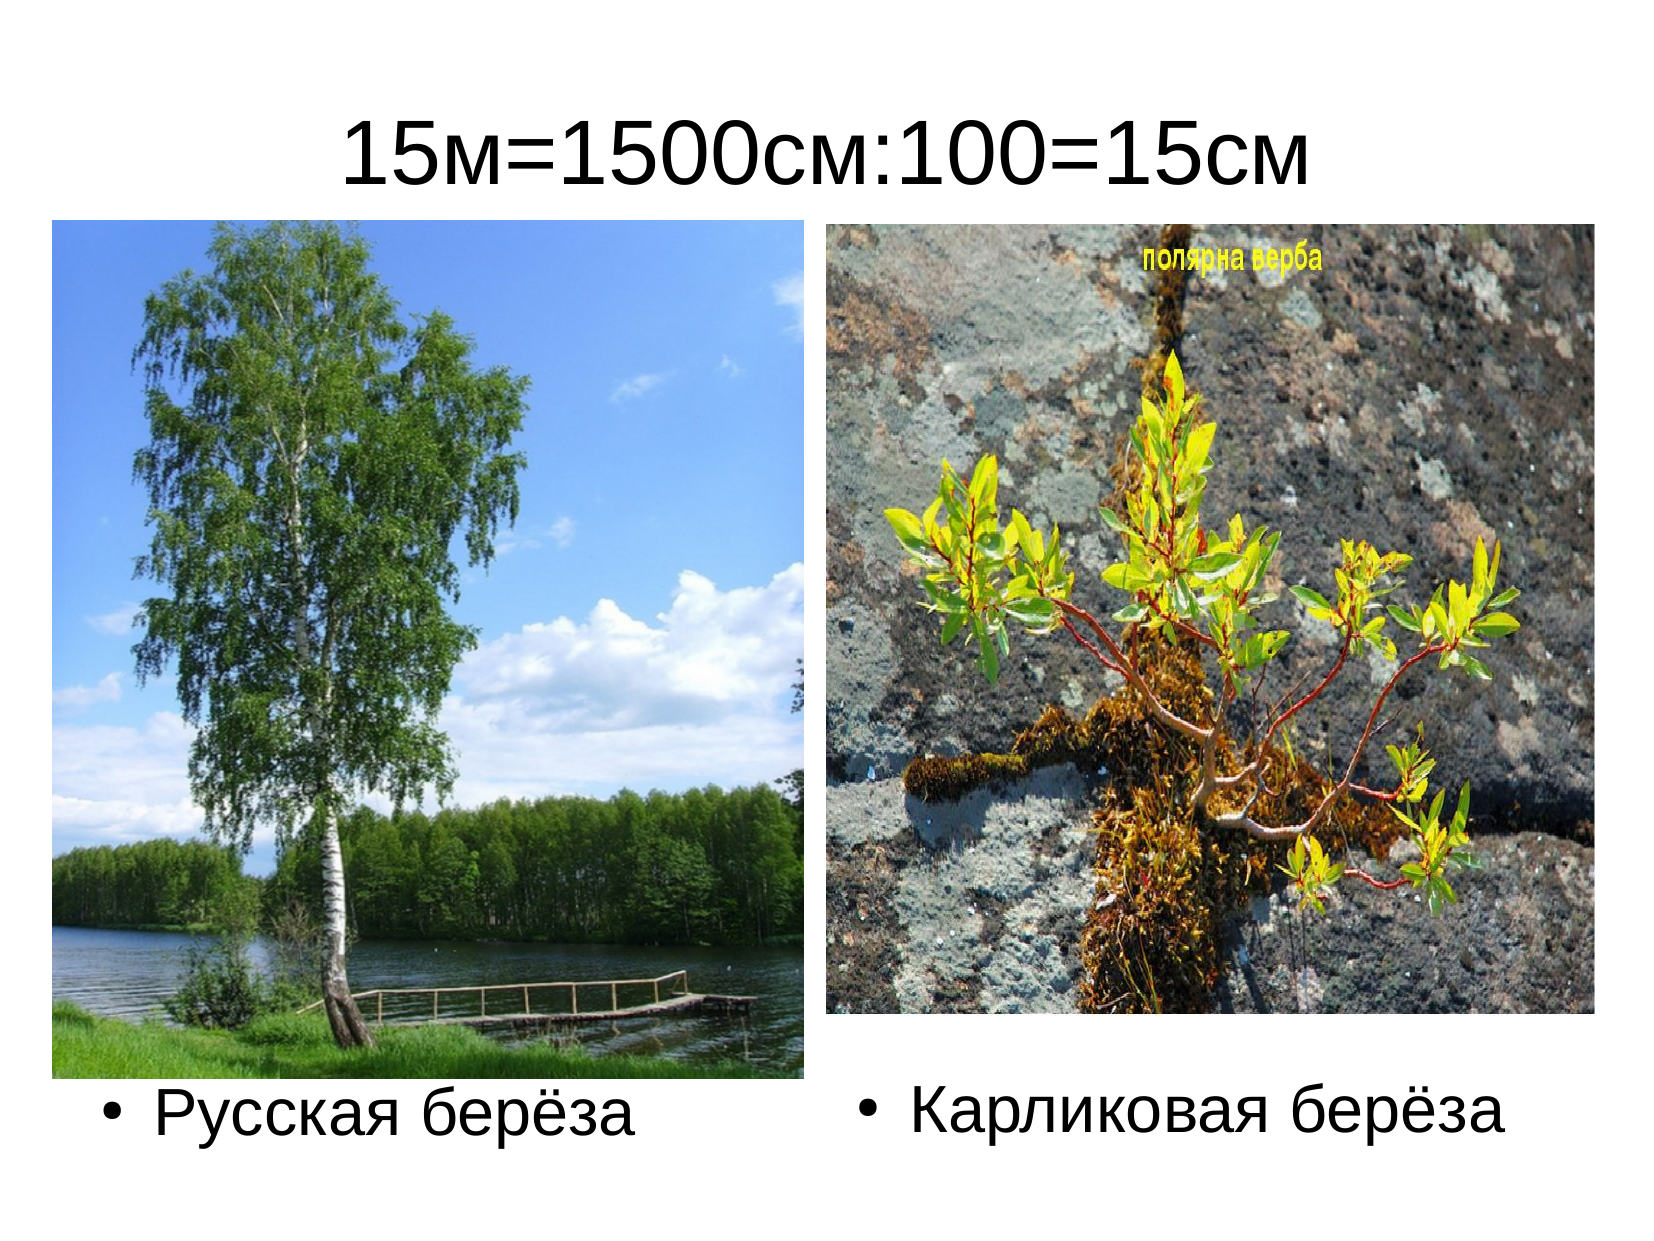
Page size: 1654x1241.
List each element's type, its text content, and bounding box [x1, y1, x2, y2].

list Русская берёза [82, 1079, 650, 1170]
list Карликовая берёза [838, 1072, 1565, 1158]
picture [826, 224, 1595, 1016]
picture [52, 220, 804, 1079]
title 15м=1500см:100=15см [82, 49, 1571, 257]
